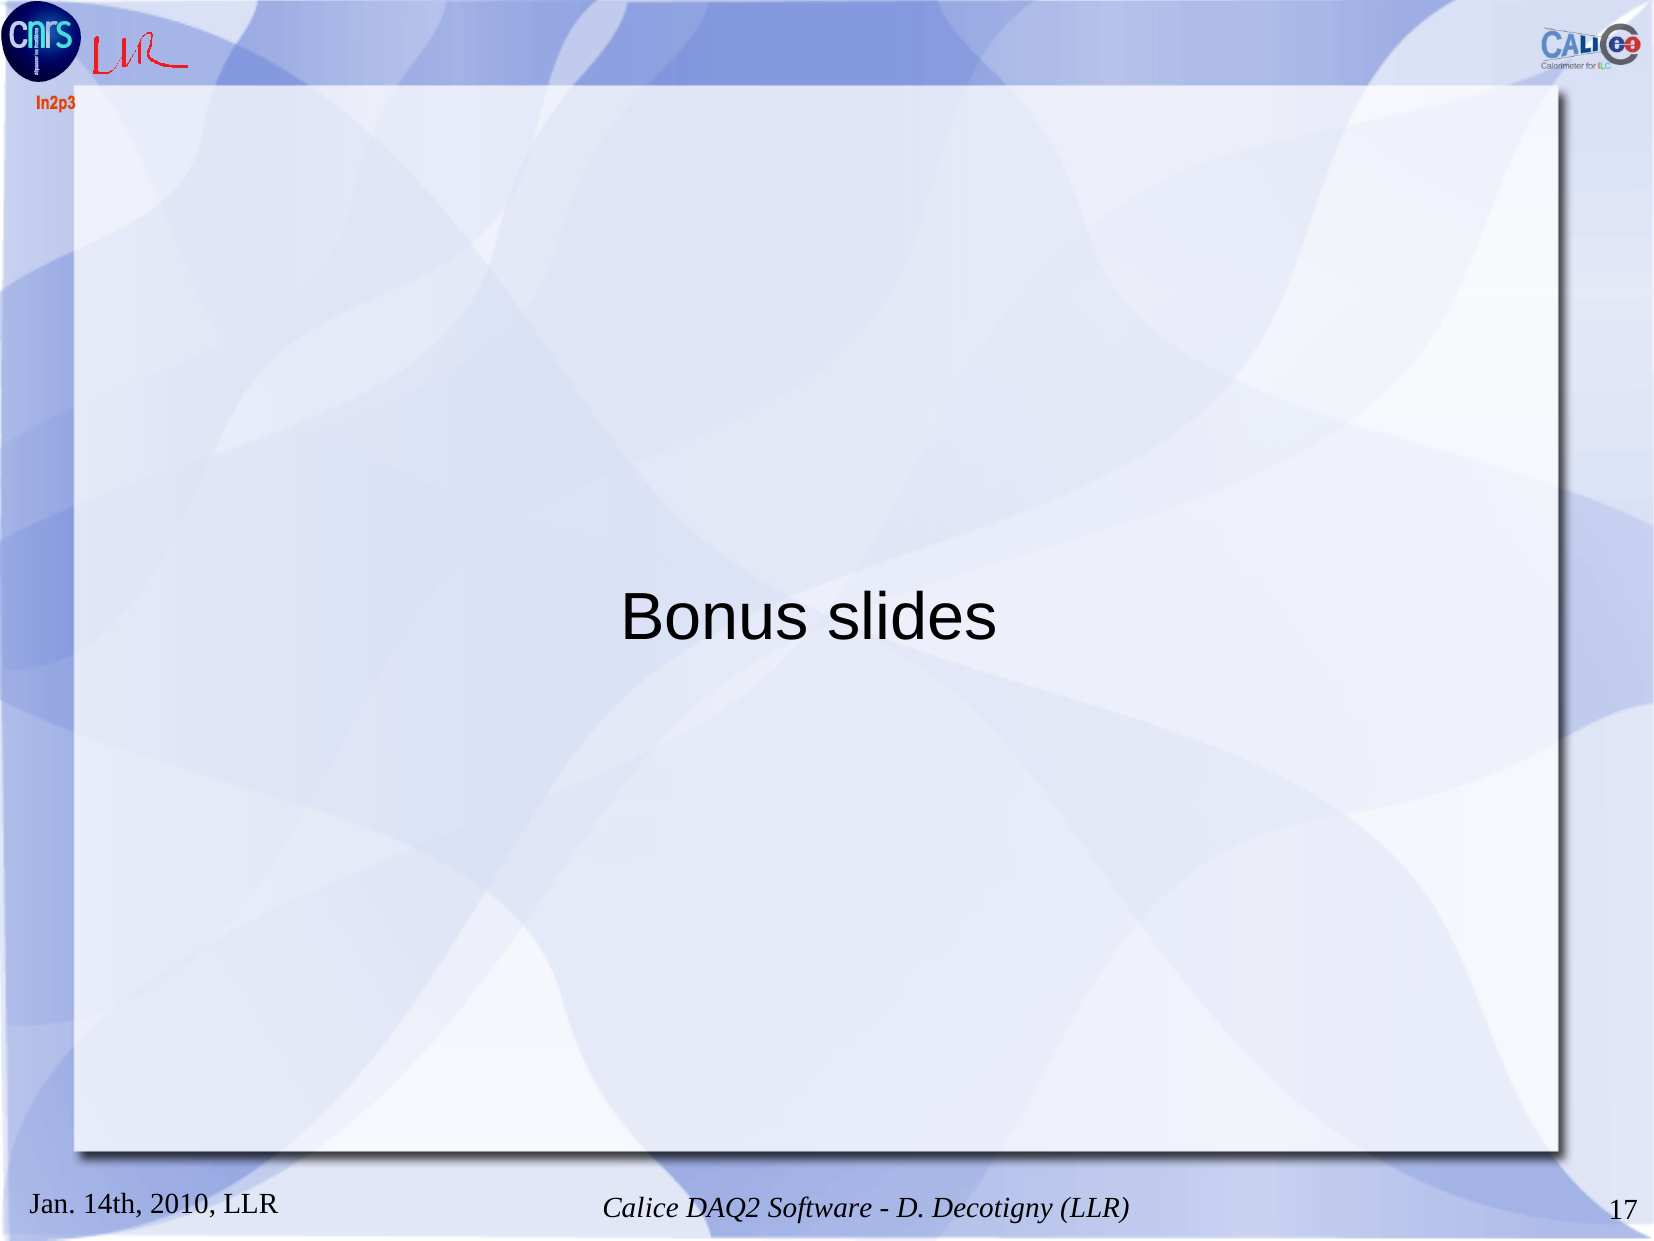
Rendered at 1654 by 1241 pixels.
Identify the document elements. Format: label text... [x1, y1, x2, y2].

picture [0, 0, 1654, 1241]
subtitle Bonus slides [82, 98, 1536, 1136]
